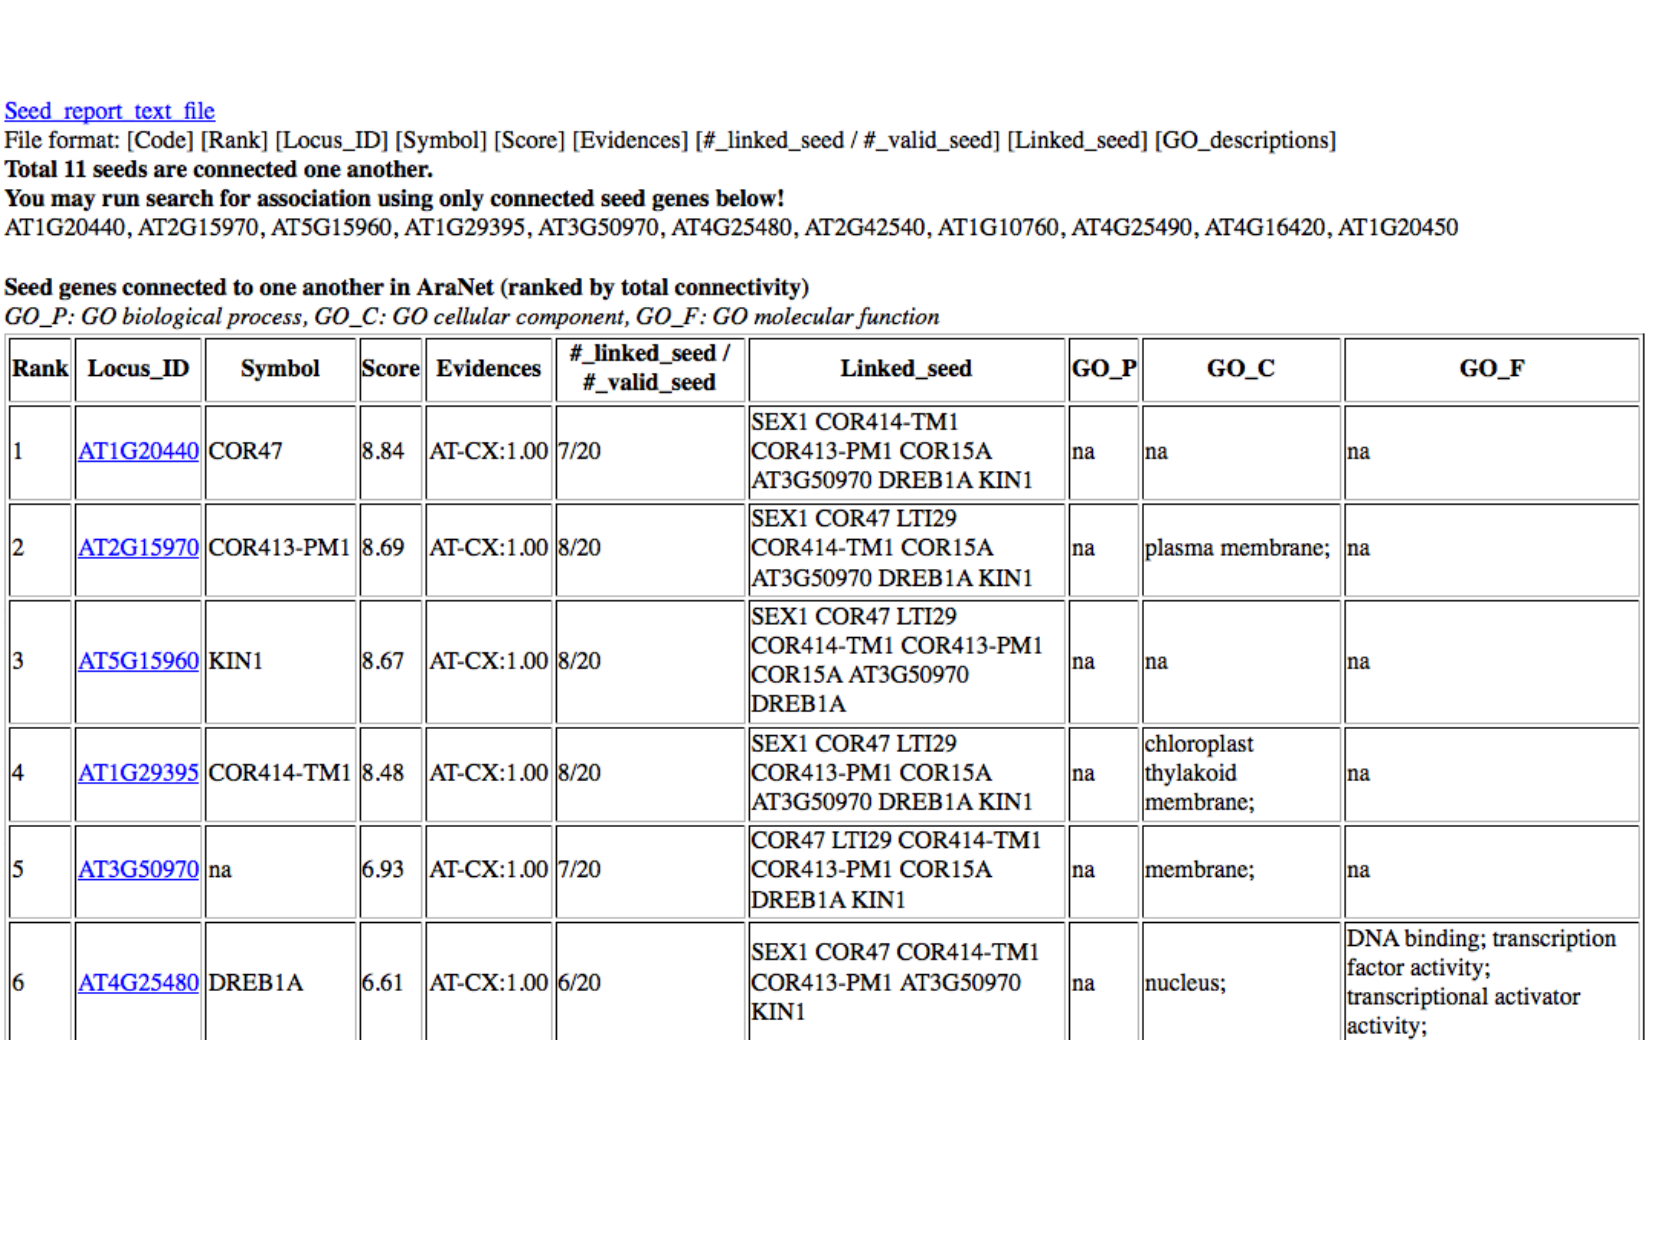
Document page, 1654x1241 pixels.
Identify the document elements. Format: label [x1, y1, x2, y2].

picture [0, 90, 1654, 1040]
